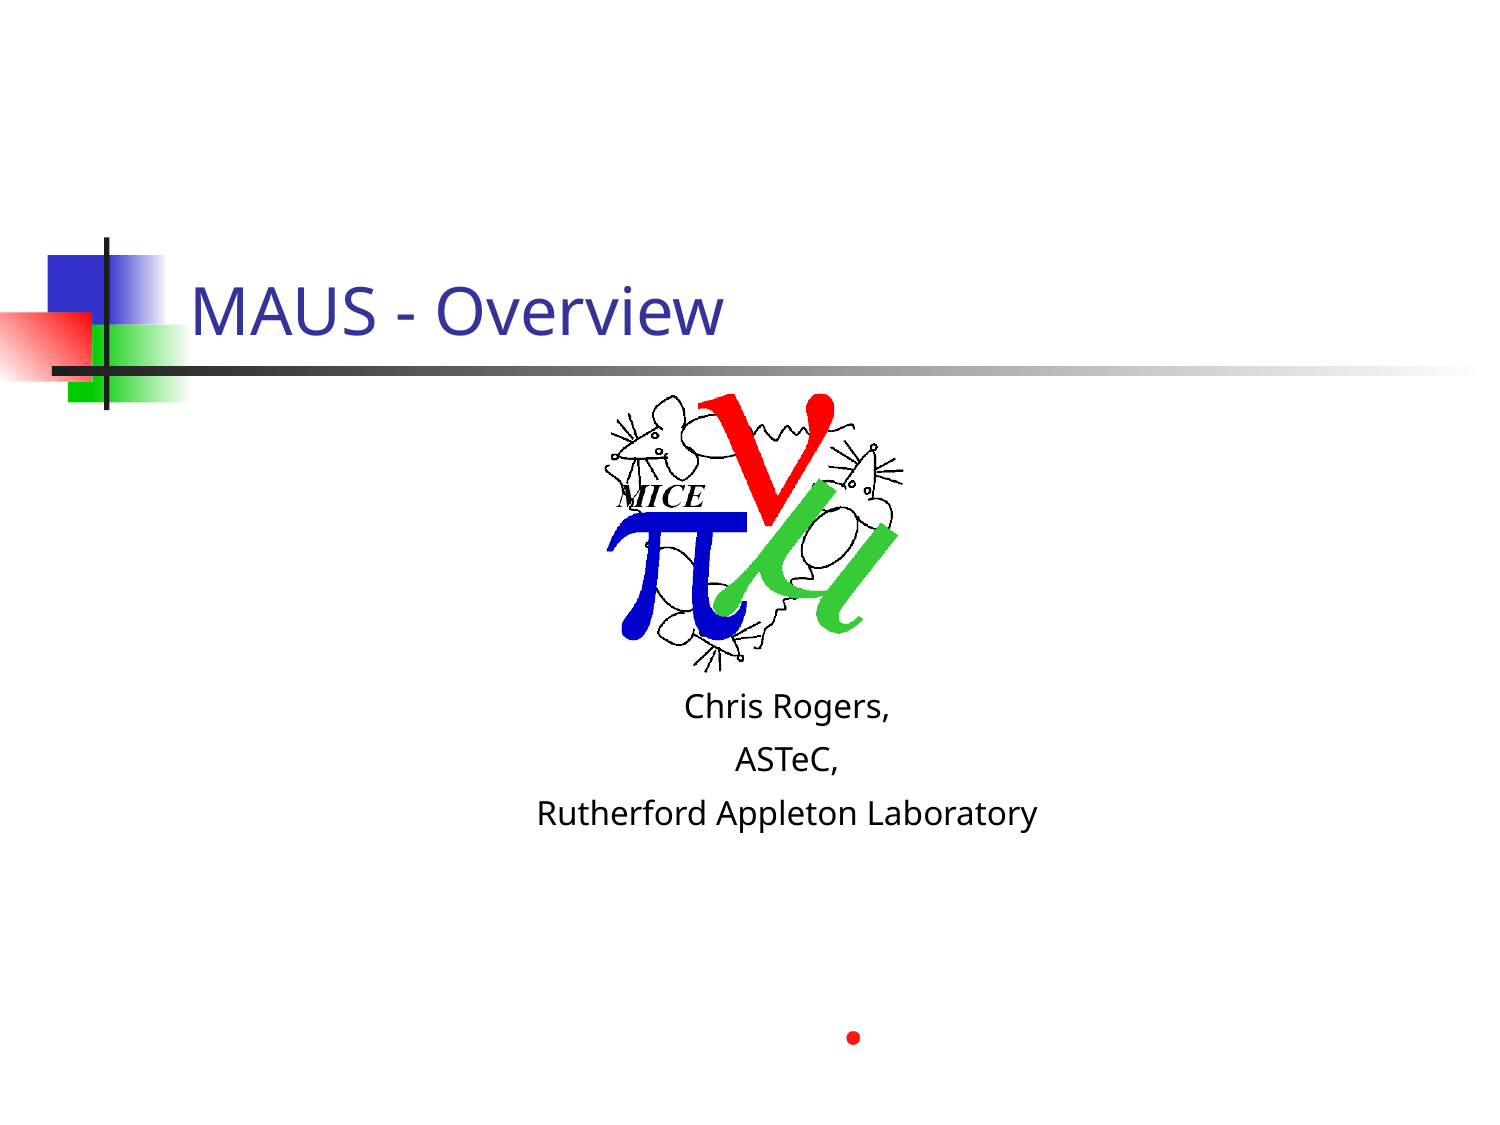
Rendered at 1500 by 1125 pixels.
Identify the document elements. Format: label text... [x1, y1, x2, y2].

subtitle Chris Rogers, ASTeC, Rutherford Appleton Laboratory [225, 674, 1276, 925]
picture [662, 962, 870, 1081]
title MAUS - Overview [174, 159, 1450, 363]
picture [575, 376, 930, 674]
